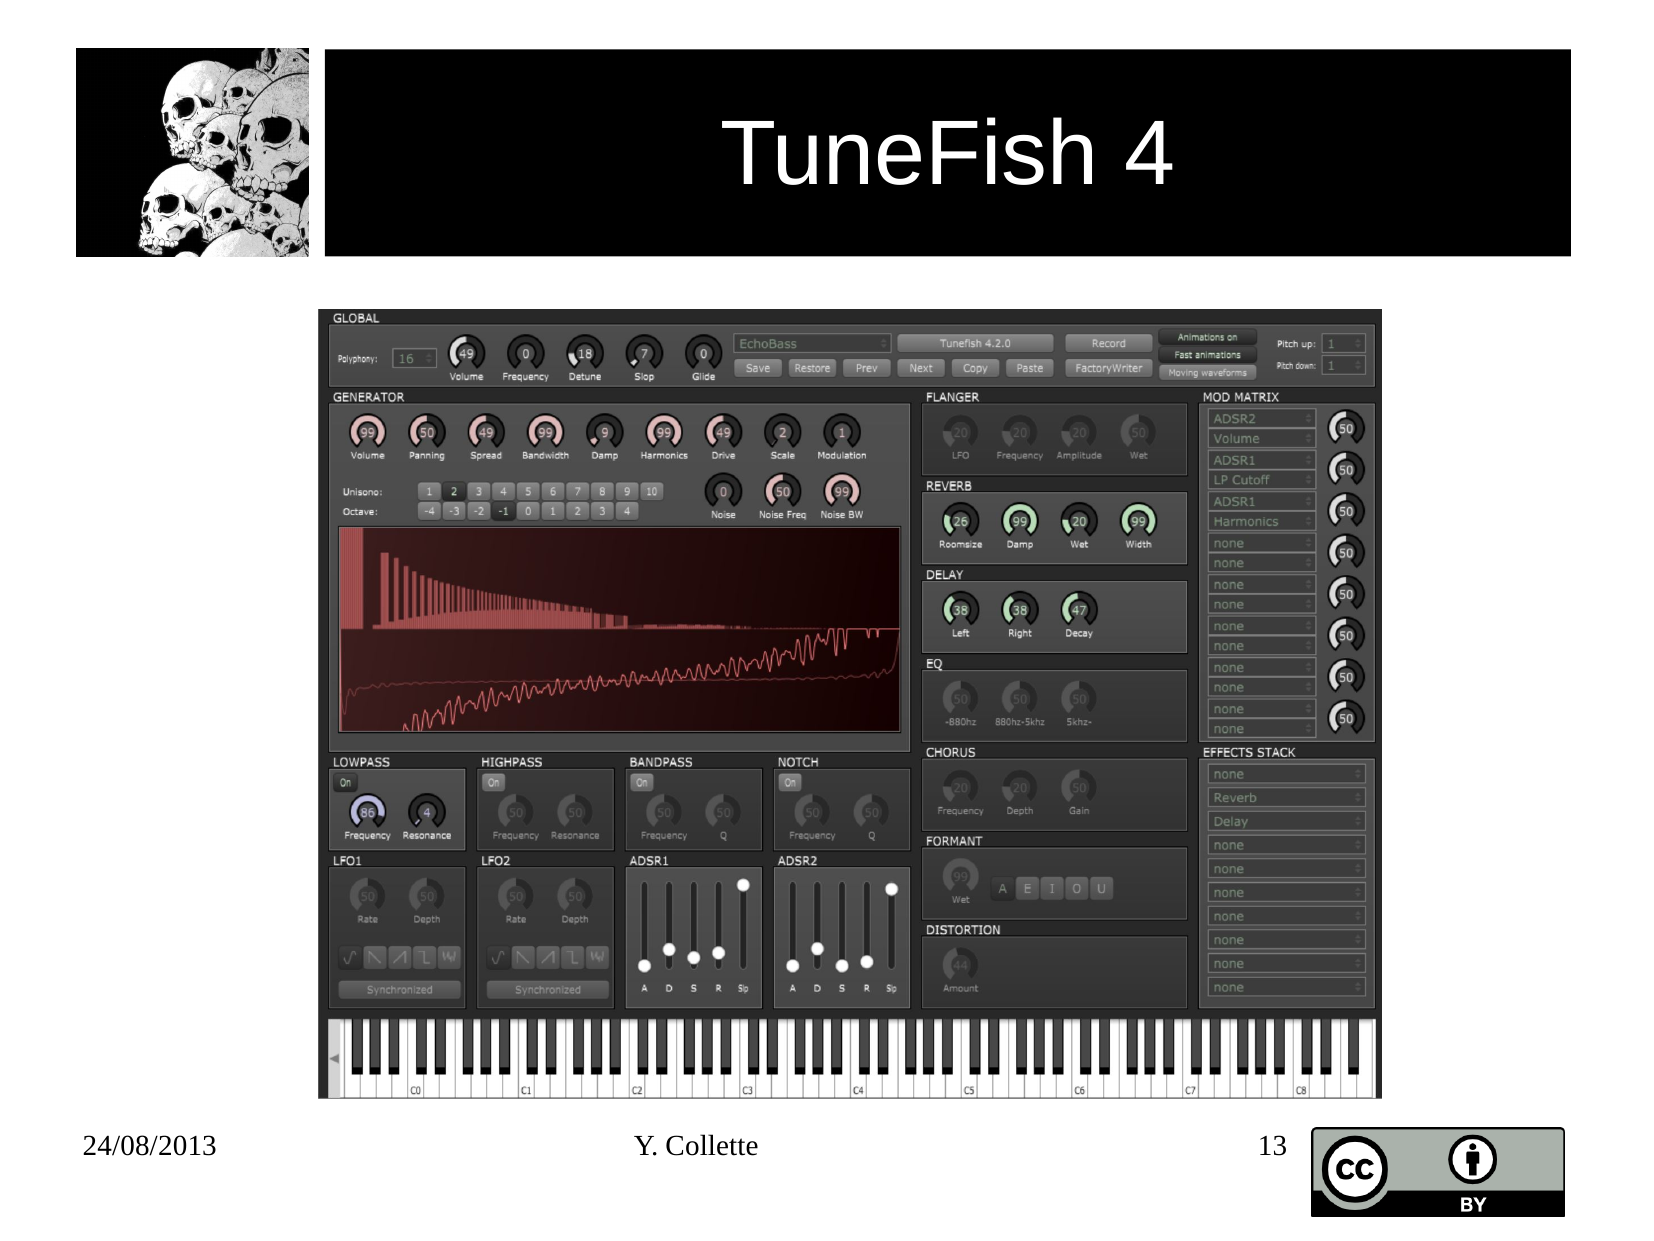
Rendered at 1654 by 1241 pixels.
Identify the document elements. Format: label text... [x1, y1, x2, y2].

title TuneFish 4 [324, 49, 1571, 257]
picture [318, 309, 1382, 1100]
picture [1311, 1127, 1565, 1217]
picture [76, 48, 309, 257]
